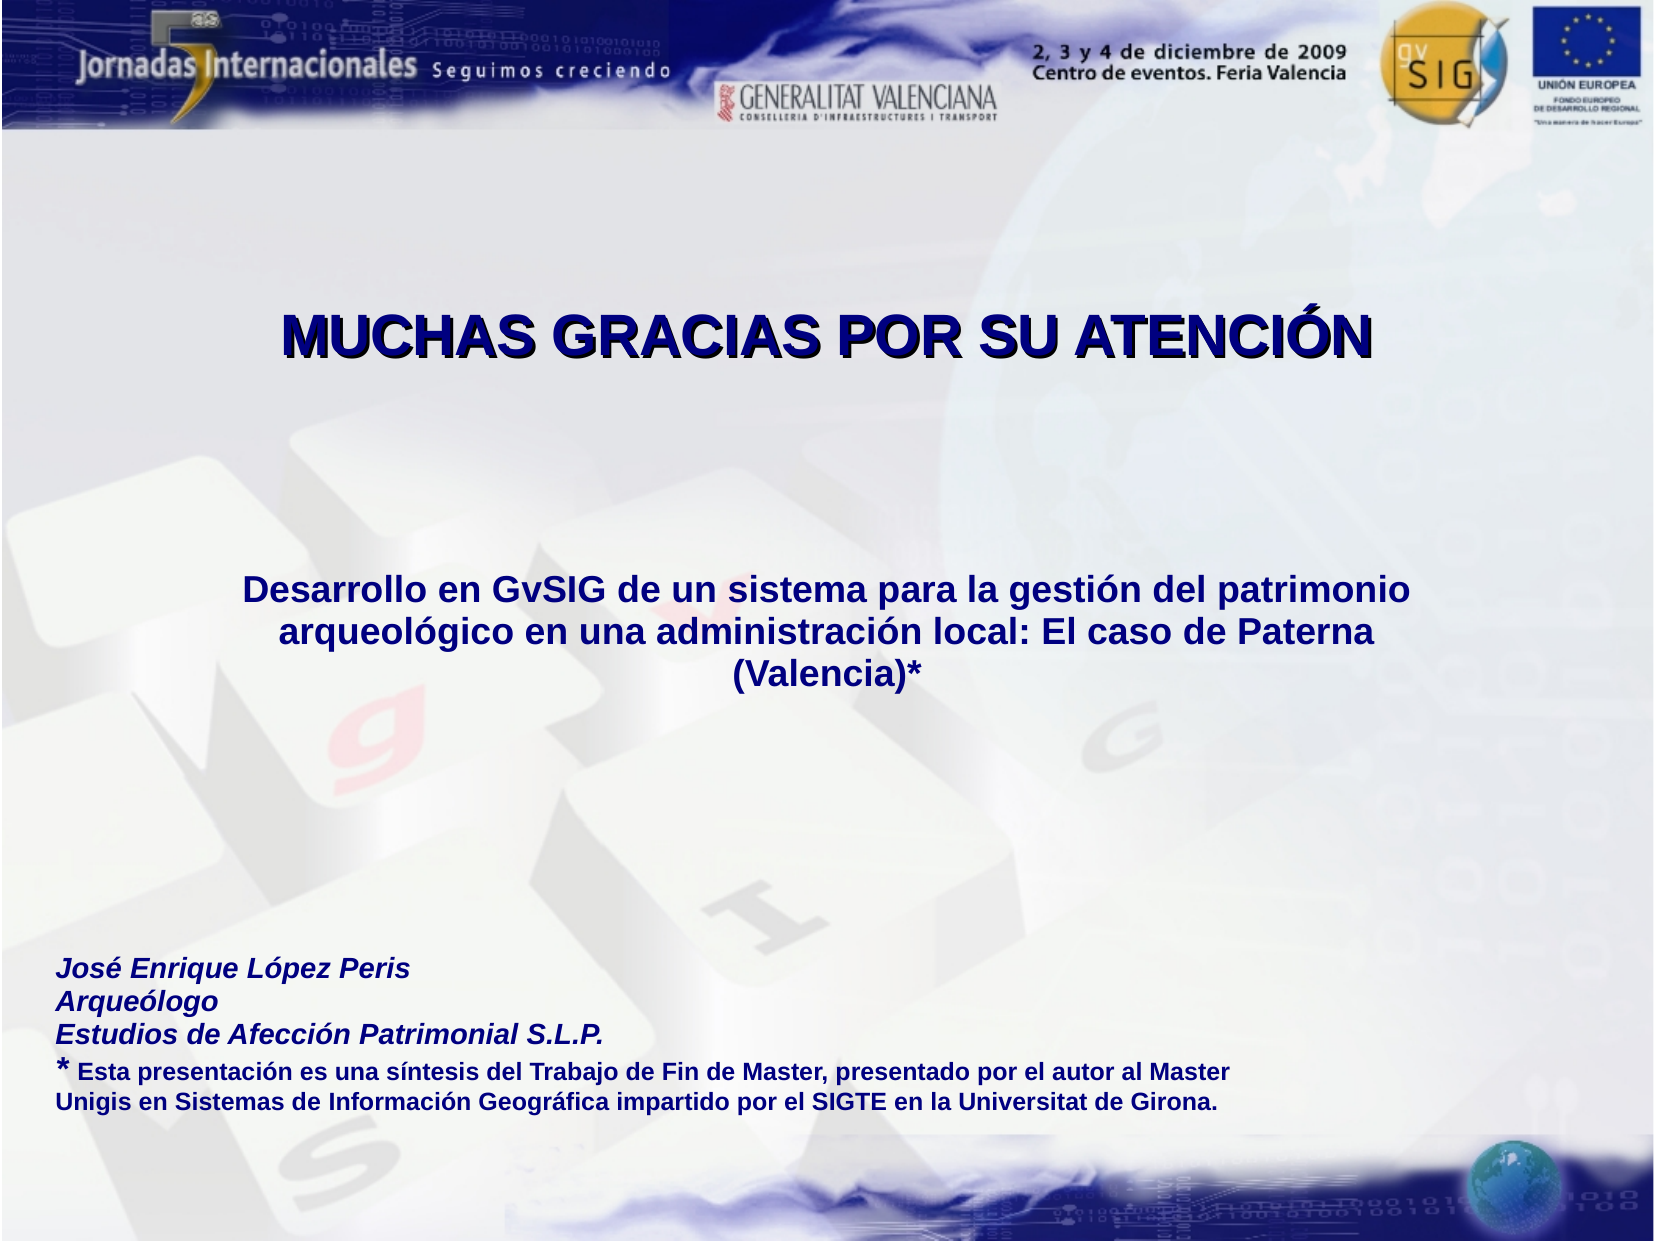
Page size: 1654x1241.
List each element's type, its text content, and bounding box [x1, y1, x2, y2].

picture [2, 0, 1654, 1241]
text_box José Enrique López Peris Arqueólogo Estudios de Afección Patrimonial S.L.P. * Esta presentación es una síntesis del Trabajo de Fin de Master, presentado por el autor al Master Unigis en Sistemas de Información Geográfica impartido por el SIGTE en la Universitat de Girona. [40, 944, 1329, 1126]
text_box Desarrollo en GvSIG de un sistema para la gestión del patrimonio arqueológico en una administración local: El caso de Paterna (Valencia)* [177, 561, 1477, 798]
text_box MUCHAS GRACIAS POR SU ATENCIÓN [265, 295, 1536, 414]
